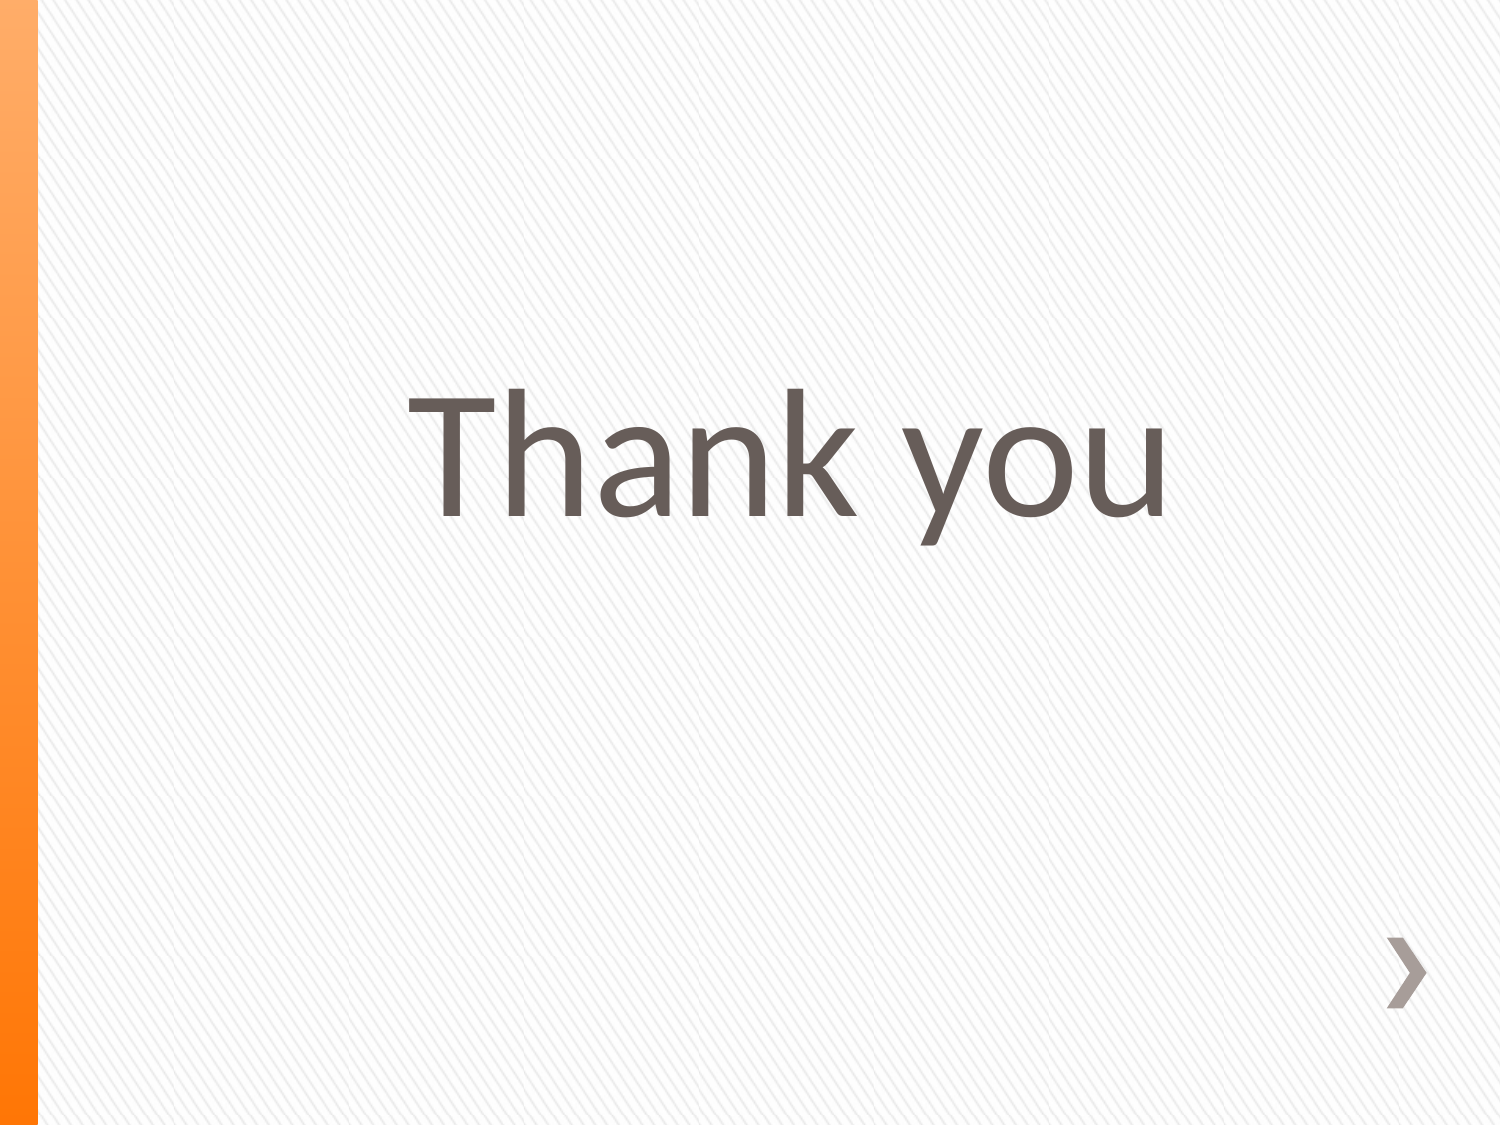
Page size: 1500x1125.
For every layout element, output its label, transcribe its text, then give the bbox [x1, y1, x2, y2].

picture [37, 0, 1500, 1125]
list Thank you [200, 137, 1425, 863]
